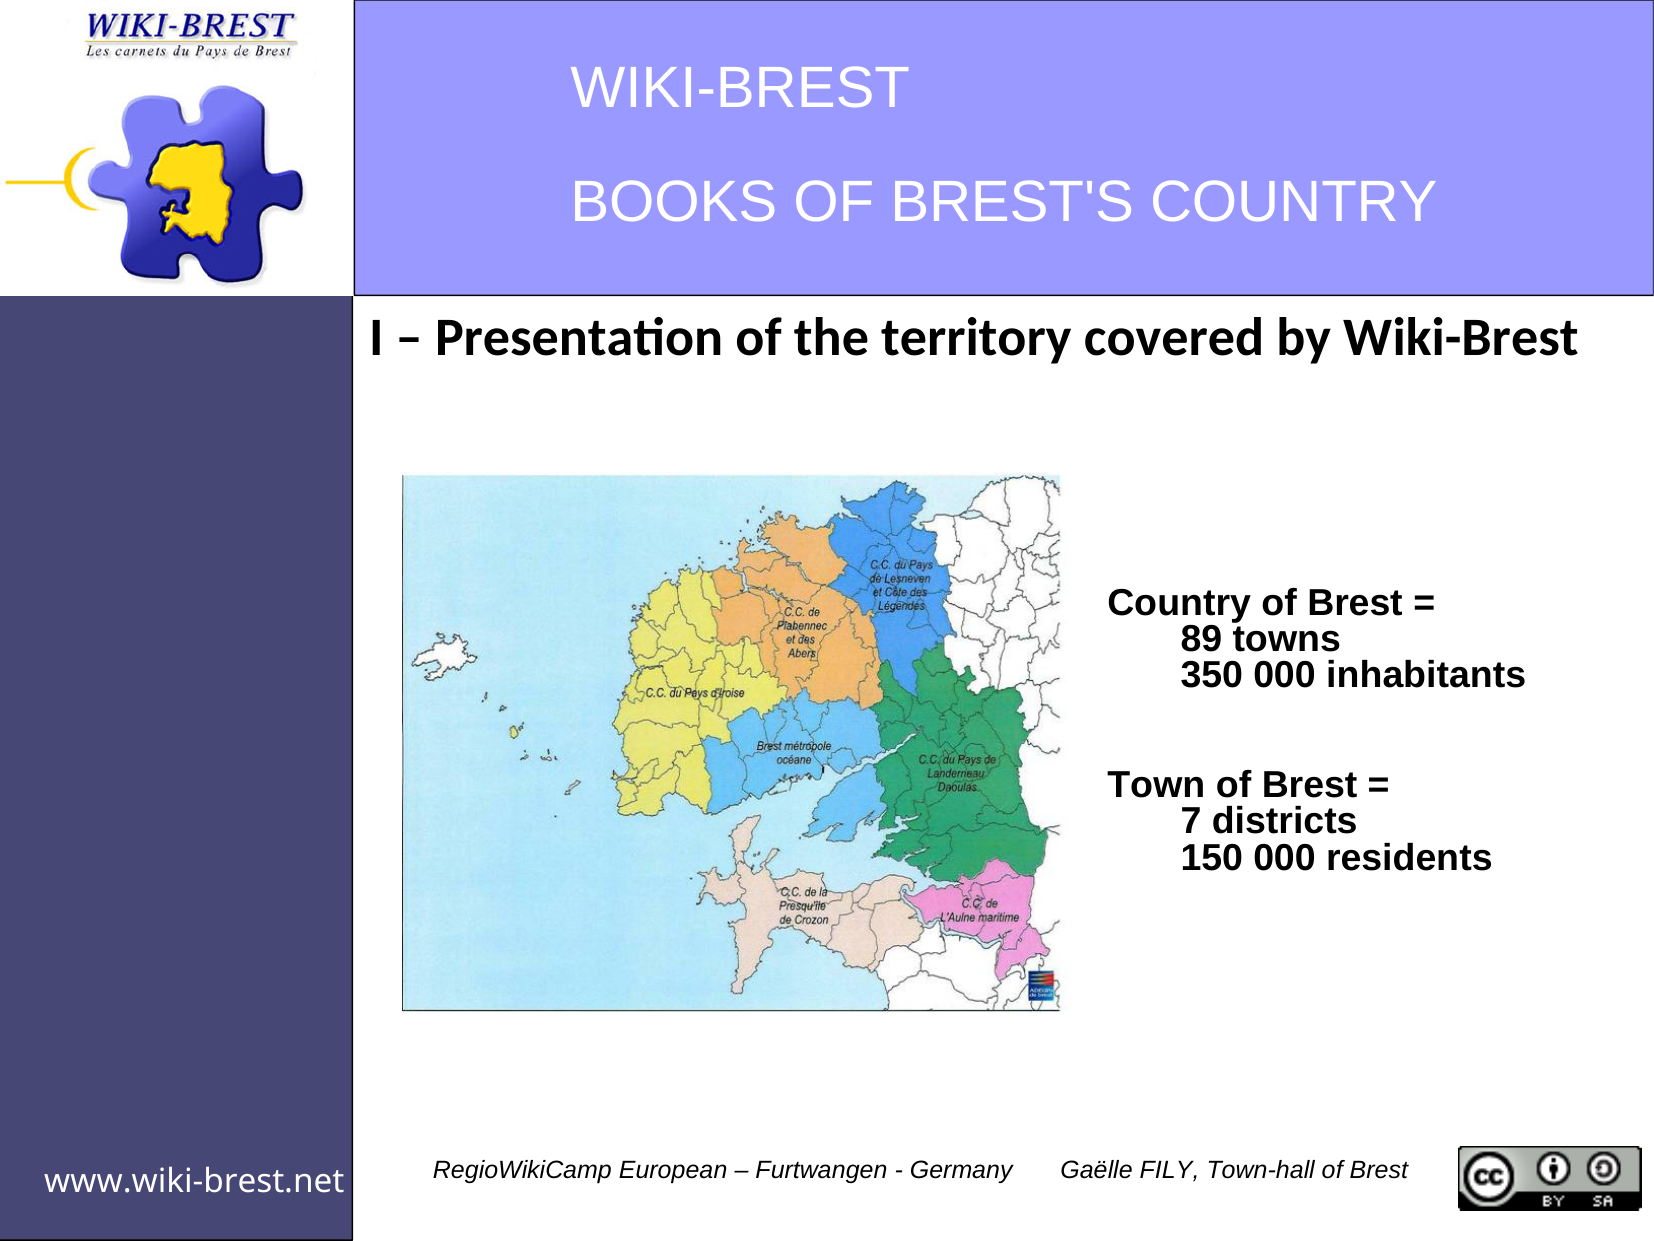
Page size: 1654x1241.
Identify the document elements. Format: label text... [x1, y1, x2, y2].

text_box I – Presentation of the territory covered by Wiki-Brest [354, 302, 1597, 384]
picture [402, 472, 1093, 1013]
picture [1458, 1146, 1642, 1211]
picture [0, 0, 353, 296]
text_box Country of Brest = 89 towns 350 000 inhabitants Town of Brest = 7 districts 150 000 residents [1092, 578, 1625, 938]
